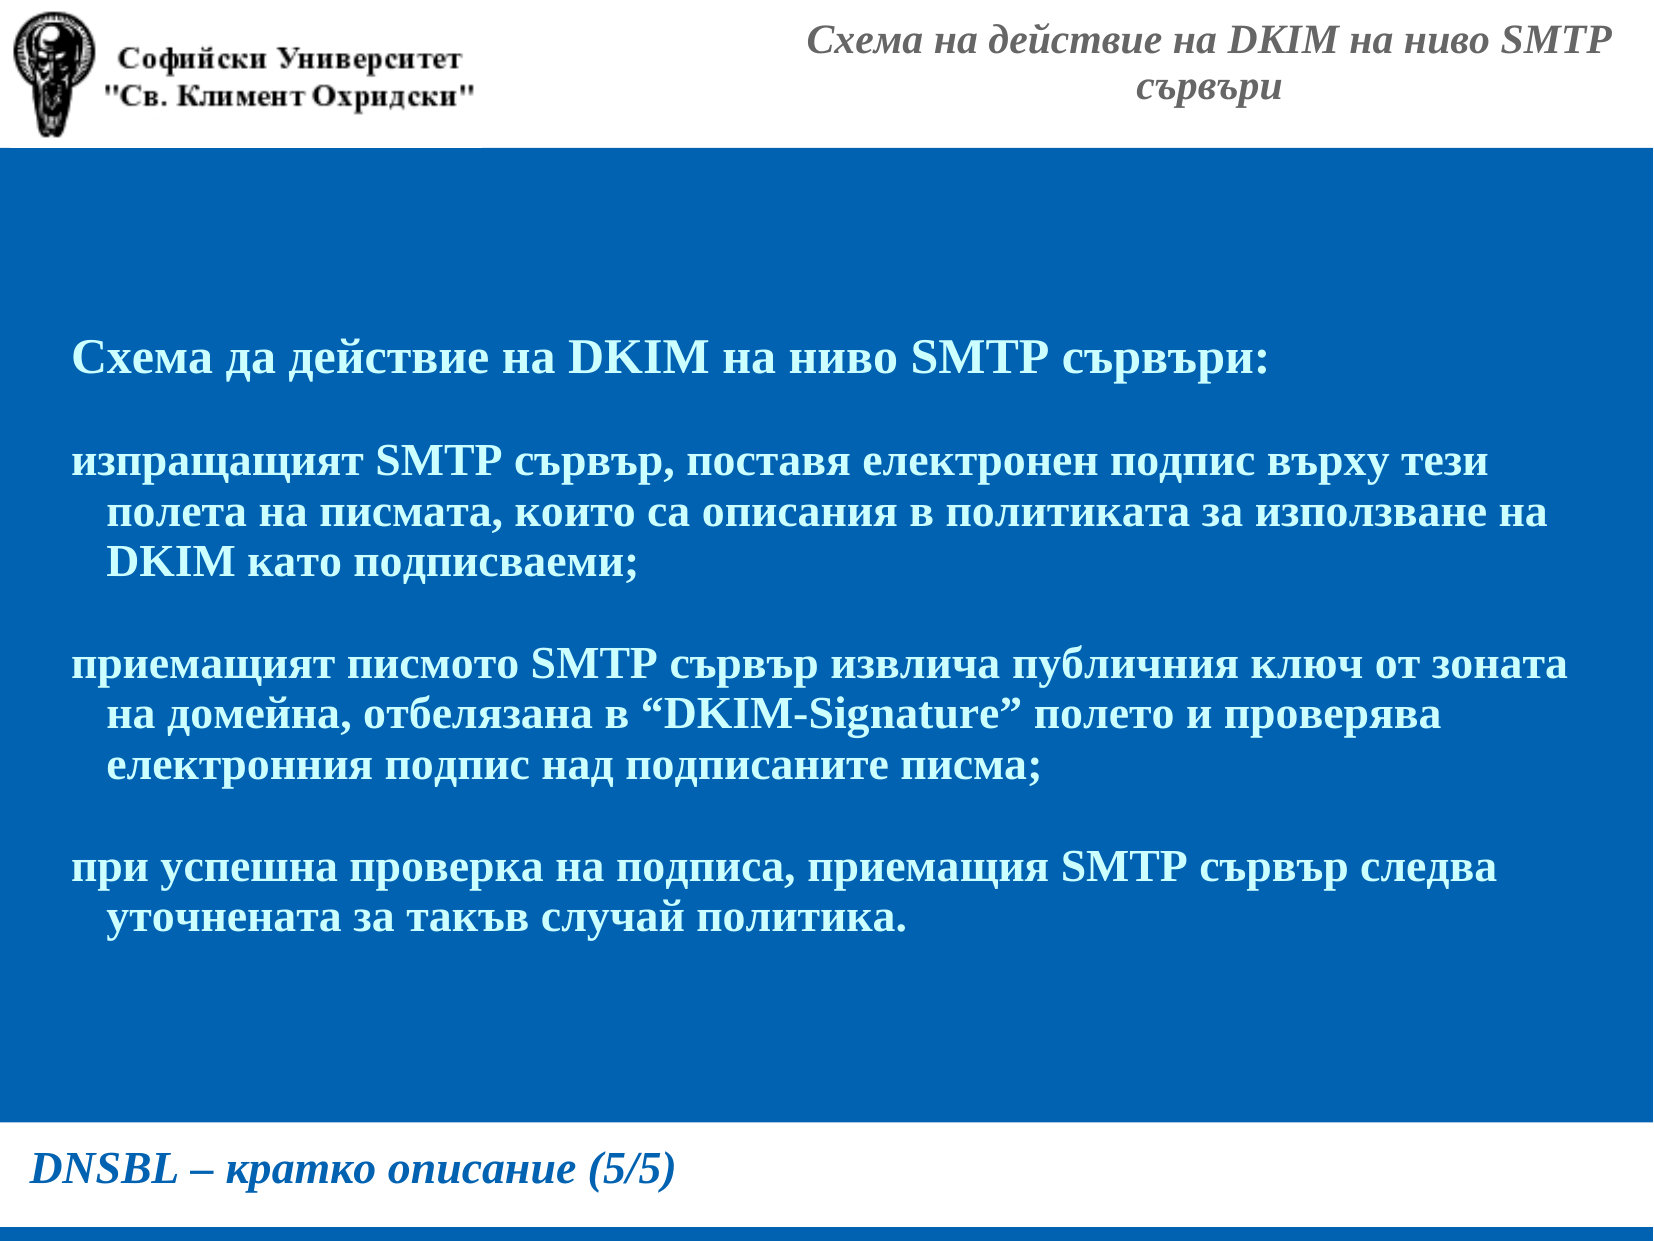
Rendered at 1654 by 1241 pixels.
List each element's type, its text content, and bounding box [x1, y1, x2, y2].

title Схема на действие на DKIM на ниво SMTP сървъри [767, 0, 1652, 124]
text_box DNSBL – кратко описание (5/5) [29, 1143, 681, 1211]
text_box Схема да действие на DKIM на ниво SMTP сървъри: изпращащият SMTP сървър, поставя електронен подпис върху тези полета на писмата, които са описания в политиката за използване на DKIM като подписваеми; приемащият писмото SMTP сървър извлича публичния ключ от зоната на домейна, отбелязана в “DKIM-Signature” полето и проверява електронния подпис над подписаните писма; при успешна проверка на подписа, приемащия SMTP сървър следва уточнената за такъв случай политика. [0, 147, 1653, 1123]
picture [10, 0, 482, 148]
